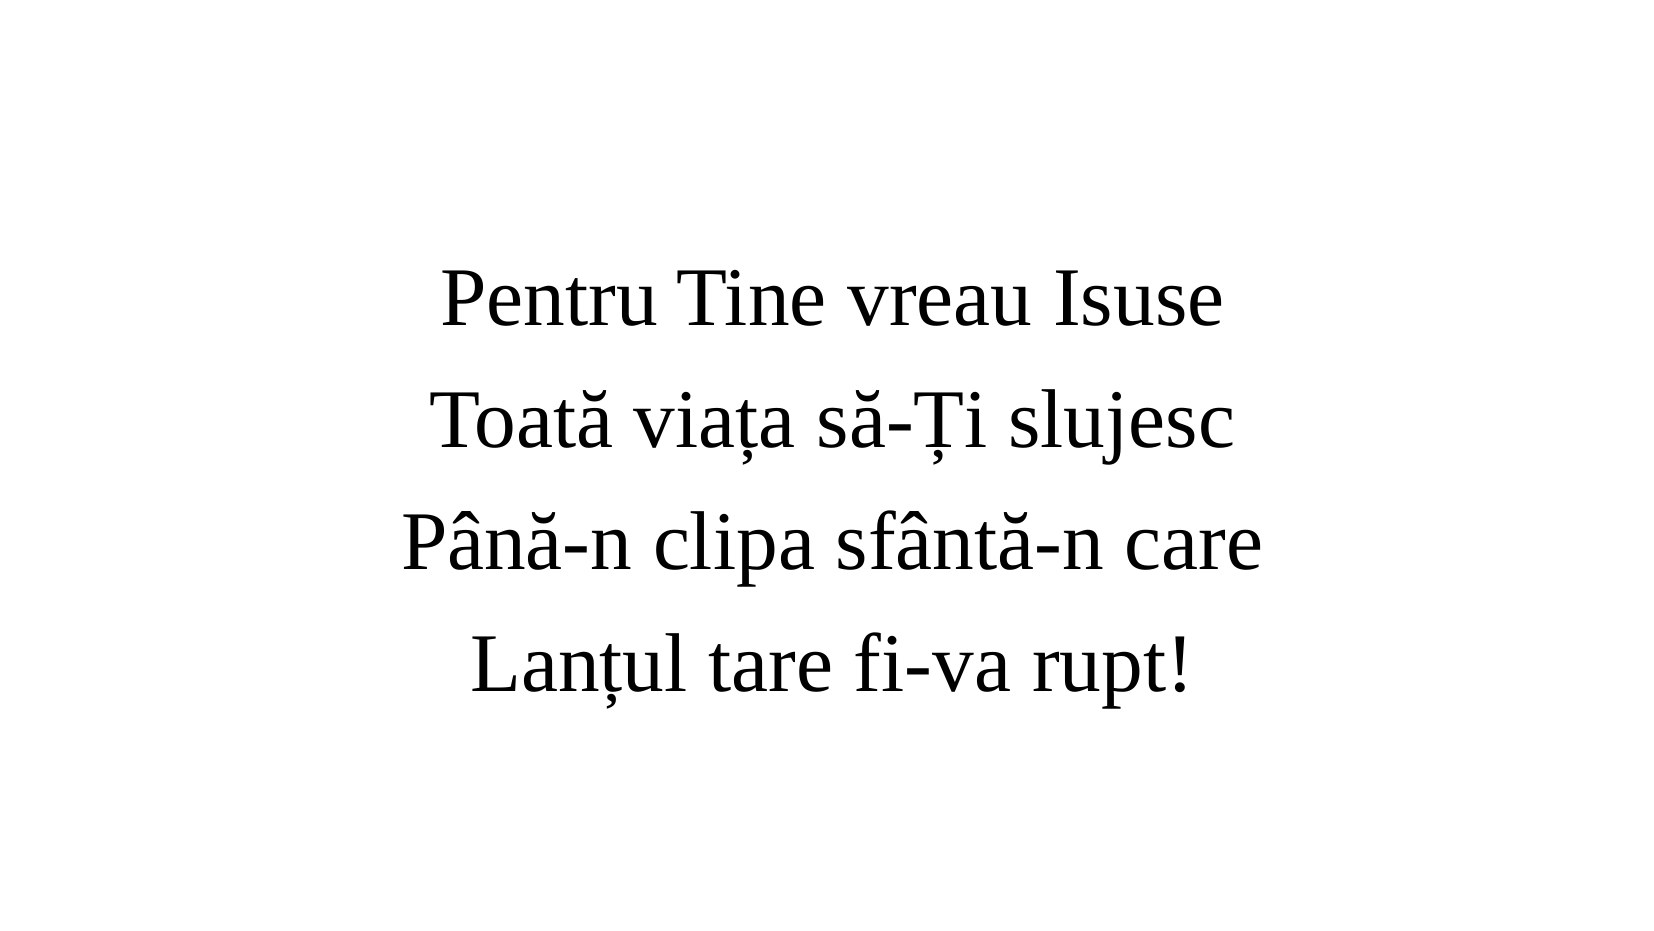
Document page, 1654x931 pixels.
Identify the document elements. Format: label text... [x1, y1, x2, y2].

subtitle Pentru Tine vreau Isuse Toată viața să-Ți slujesc Până-n clipa sfântă-n care Lanțul tare fi-va rupt! [141, 238, 1524, 713]
